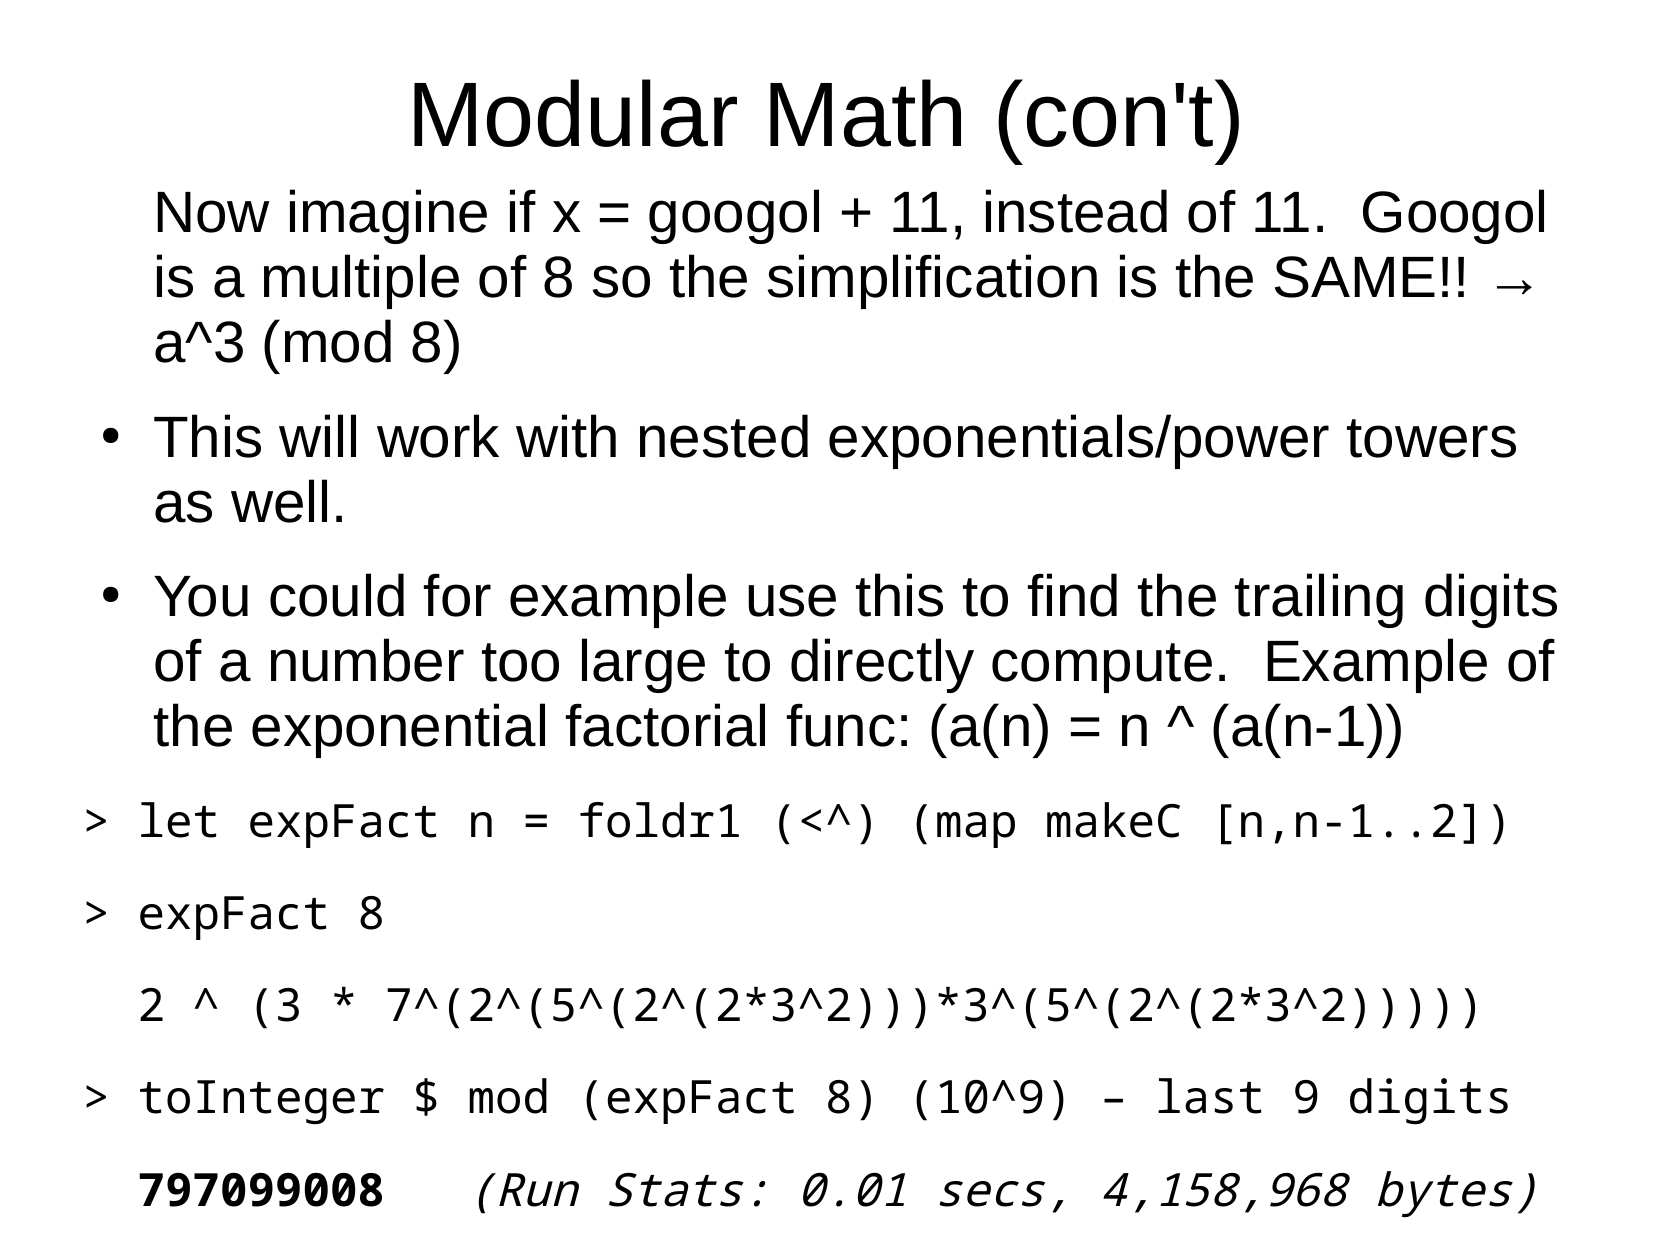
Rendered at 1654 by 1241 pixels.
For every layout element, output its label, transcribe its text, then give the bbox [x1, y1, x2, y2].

title Modular Math (con't) [82, 49, 1571, 180]
list Now imagine if x = googol + 11, instead of 11. Googol is a multiple of 8 so the simplification is the SAME!! → a^3 (mod 8) This will work with nested exponentials/power towers as well. You could for example use this to find the trailing digits of a number too large to directly compute. Example of the exponential factorial func: (a(n) = n ^ (a(n-1)) > let expFact n = foldr1 (<^) (map makeC [n,n-1..2]) > expFact 8 2 ^ (3 * 7^(2^(5^(2^(2*3^2)))*3^(5^(2^(2*3^2))))) > toInteger $ mod (expFact 8) (10^9) – last 9 digits 797099008 (Run Stats: 0.01 secs, 4,158,968 bytes) [82, 180, 1571, 1186]
